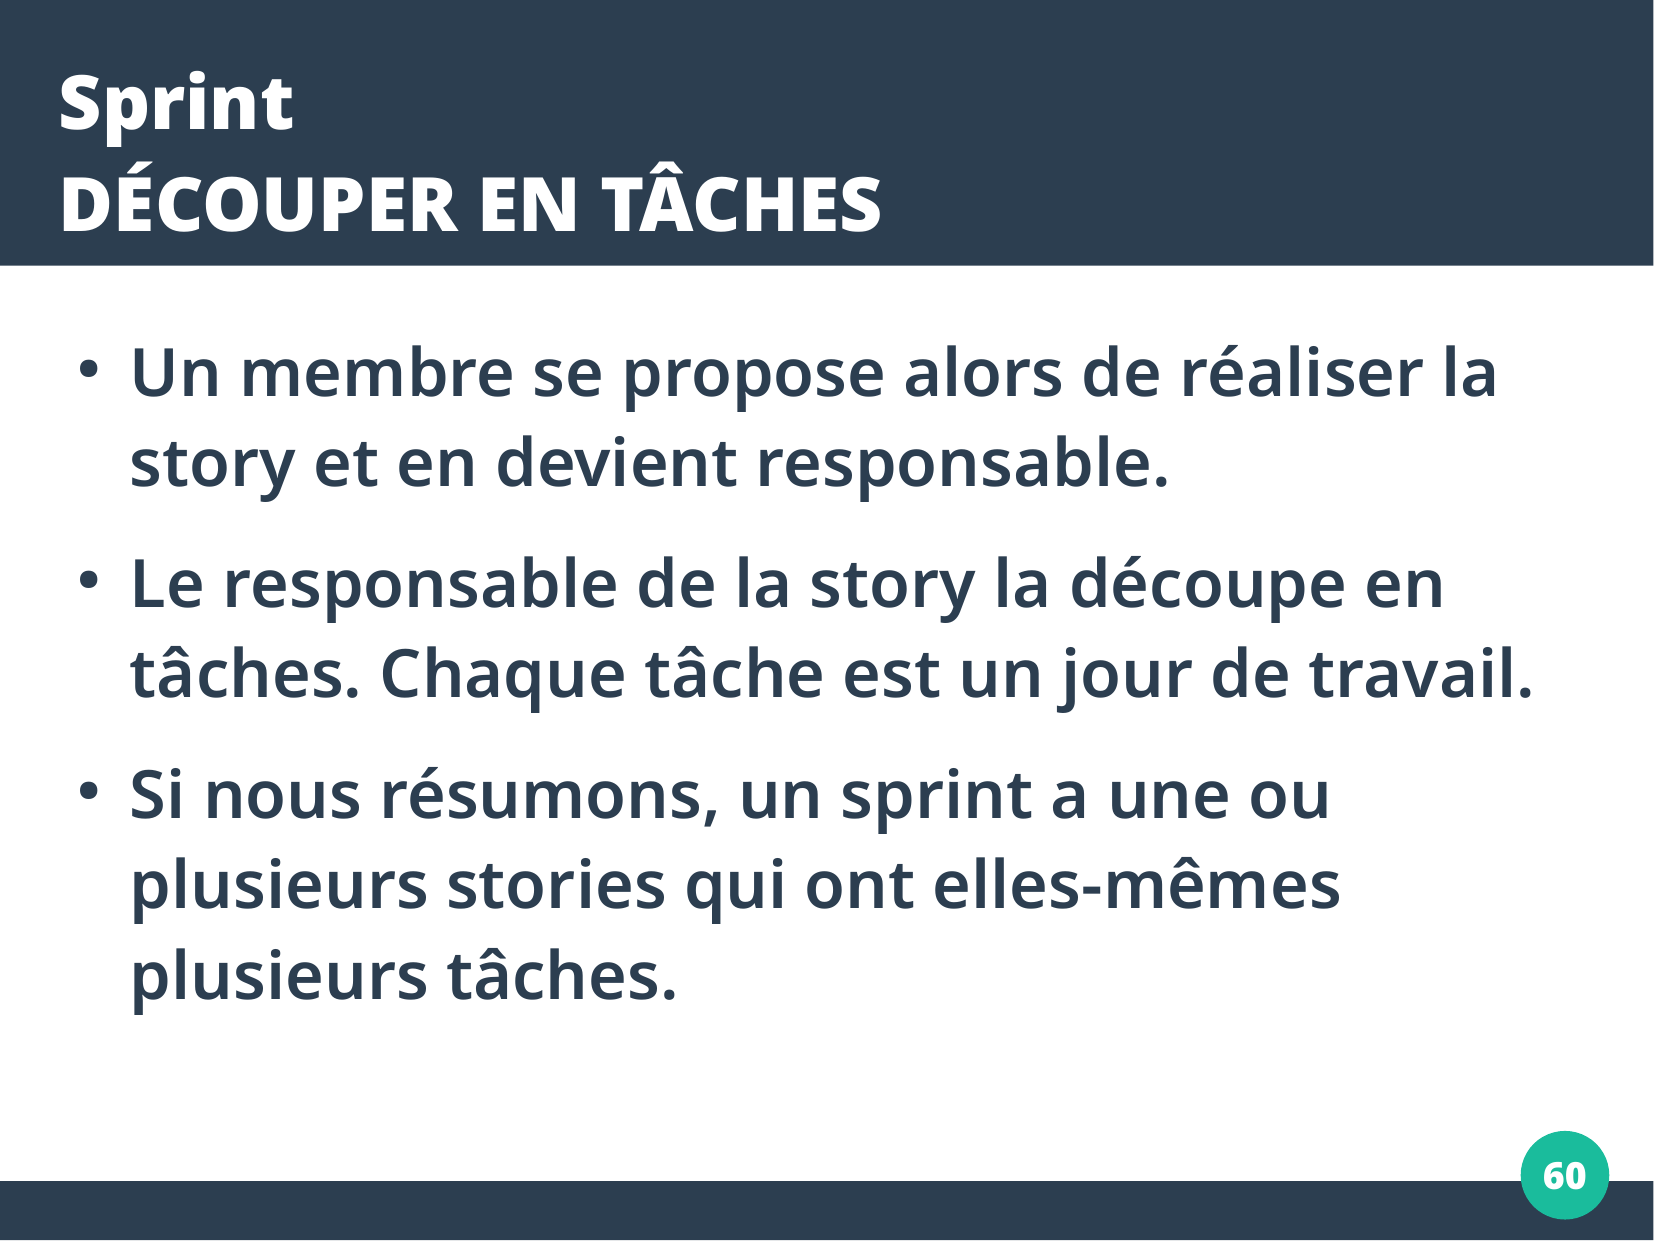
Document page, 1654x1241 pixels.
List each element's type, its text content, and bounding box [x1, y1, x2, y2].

list Un membre se propose alors de réaliser la story et en devient responsable. Le responsable de la story la découpe en tâches. Chaque tâche est un jour de travail. Si nous résumons, un sprint a une ou plusieurs stories qui ont elles-mêmes plusieurs tâches. [59, 324, 1595, 1152]
title Sprint DÉCOUPER EN TÂCHES [59, 49, 1595, 207]
